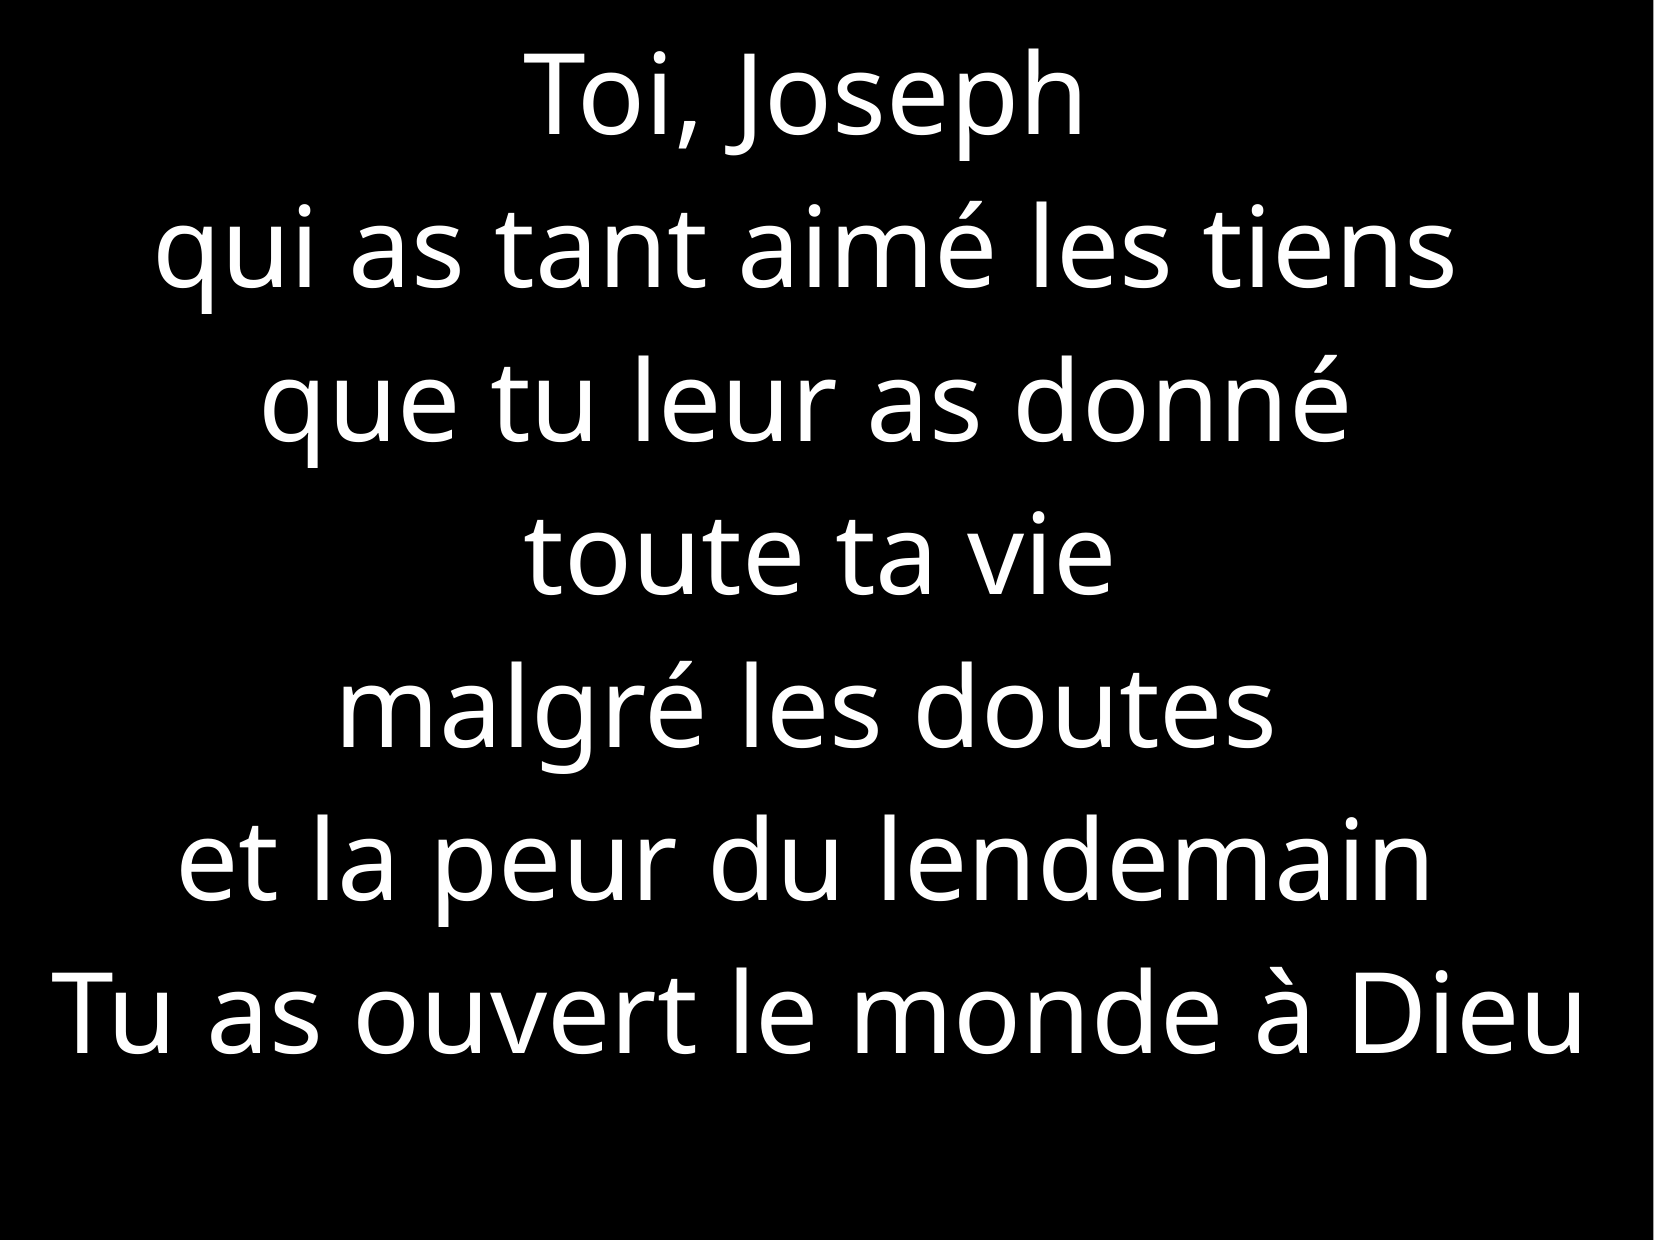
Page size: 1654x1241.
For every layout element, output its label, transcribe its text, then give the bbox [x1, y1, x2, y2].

subtitle Toi, Joseph qui as tant aimé les tiens que tu leur as donné toute ta vie malgré les doutes et la peur du lendemain Tu as ouvert le monde à Dieu [47, 0, 1595, 1241]
